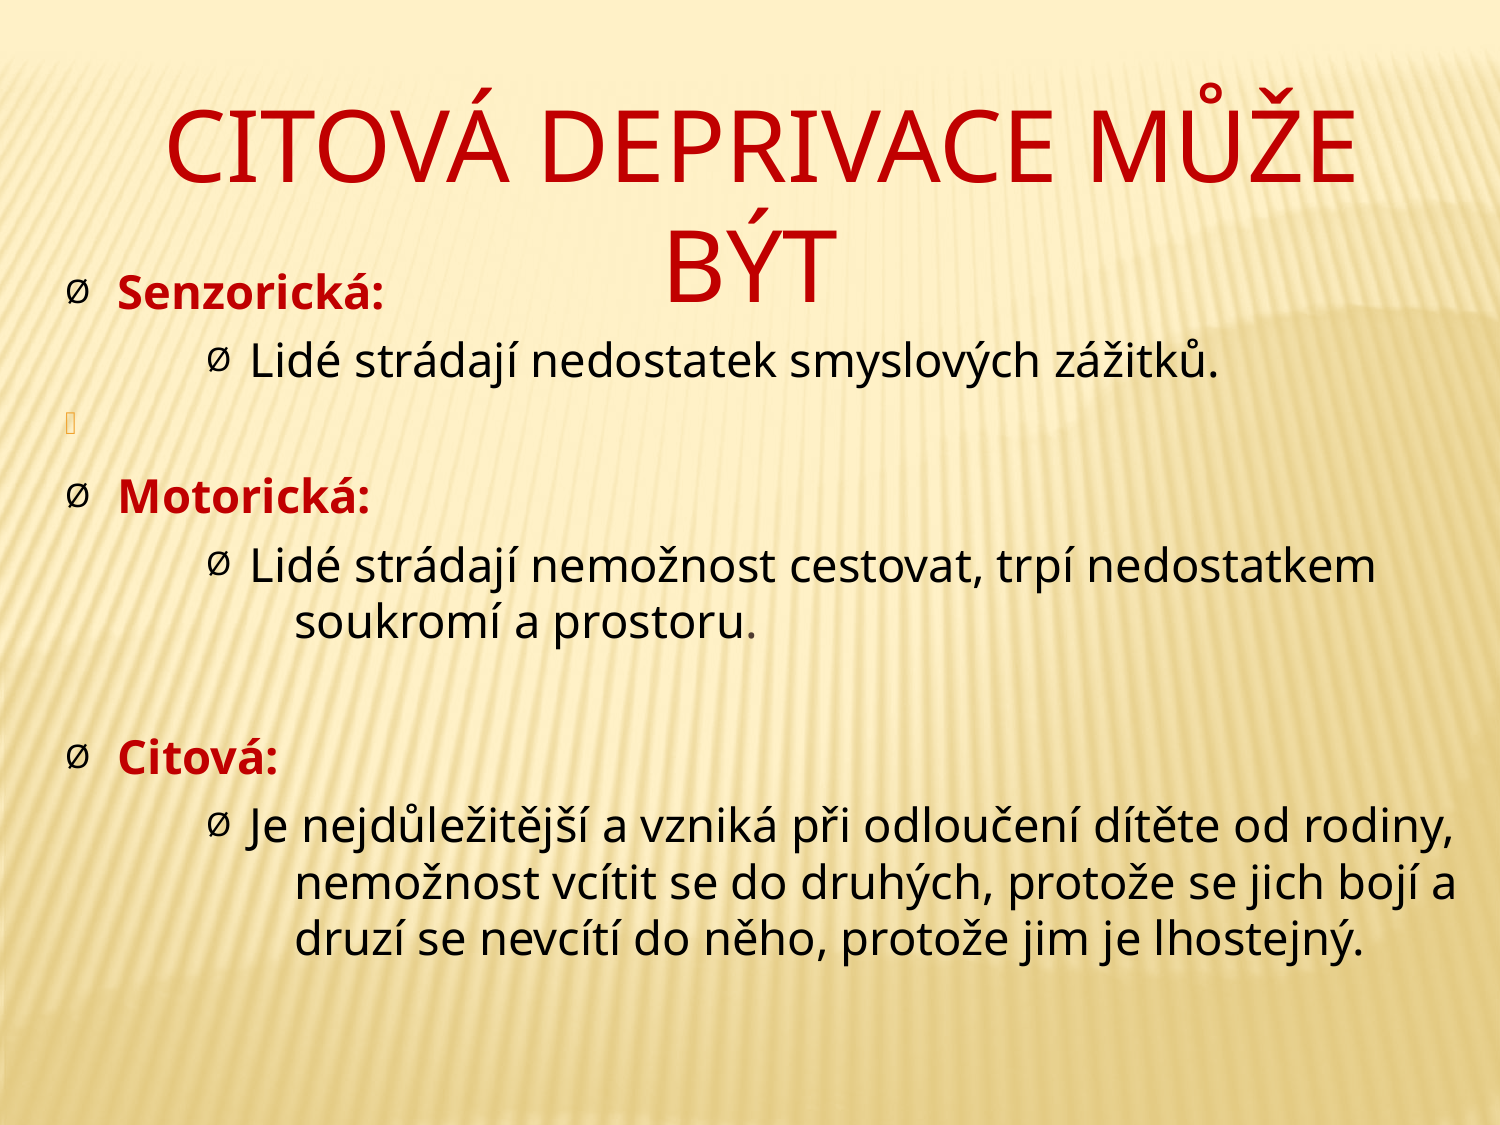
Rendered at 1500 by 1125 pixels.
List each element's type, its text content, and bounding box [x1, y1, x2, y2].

title Citová deprivace může být [50, 75, 1476, 213]
list Senzorická: Lidé strádají nedostatek smyslových zážitků. Motorická: Lidé strádají nemožnost cestovat, trpí nedostatkem soukromí a prostoru. Citová: Je nejdůležitější a vzniká při odloučení dítěte od rodiny, nemožnost vcítit se do druhých, protože se jich bojí a druzí se nevcítí do něho, protože jim je lhostejný. [50, 254, 1476, 998]
